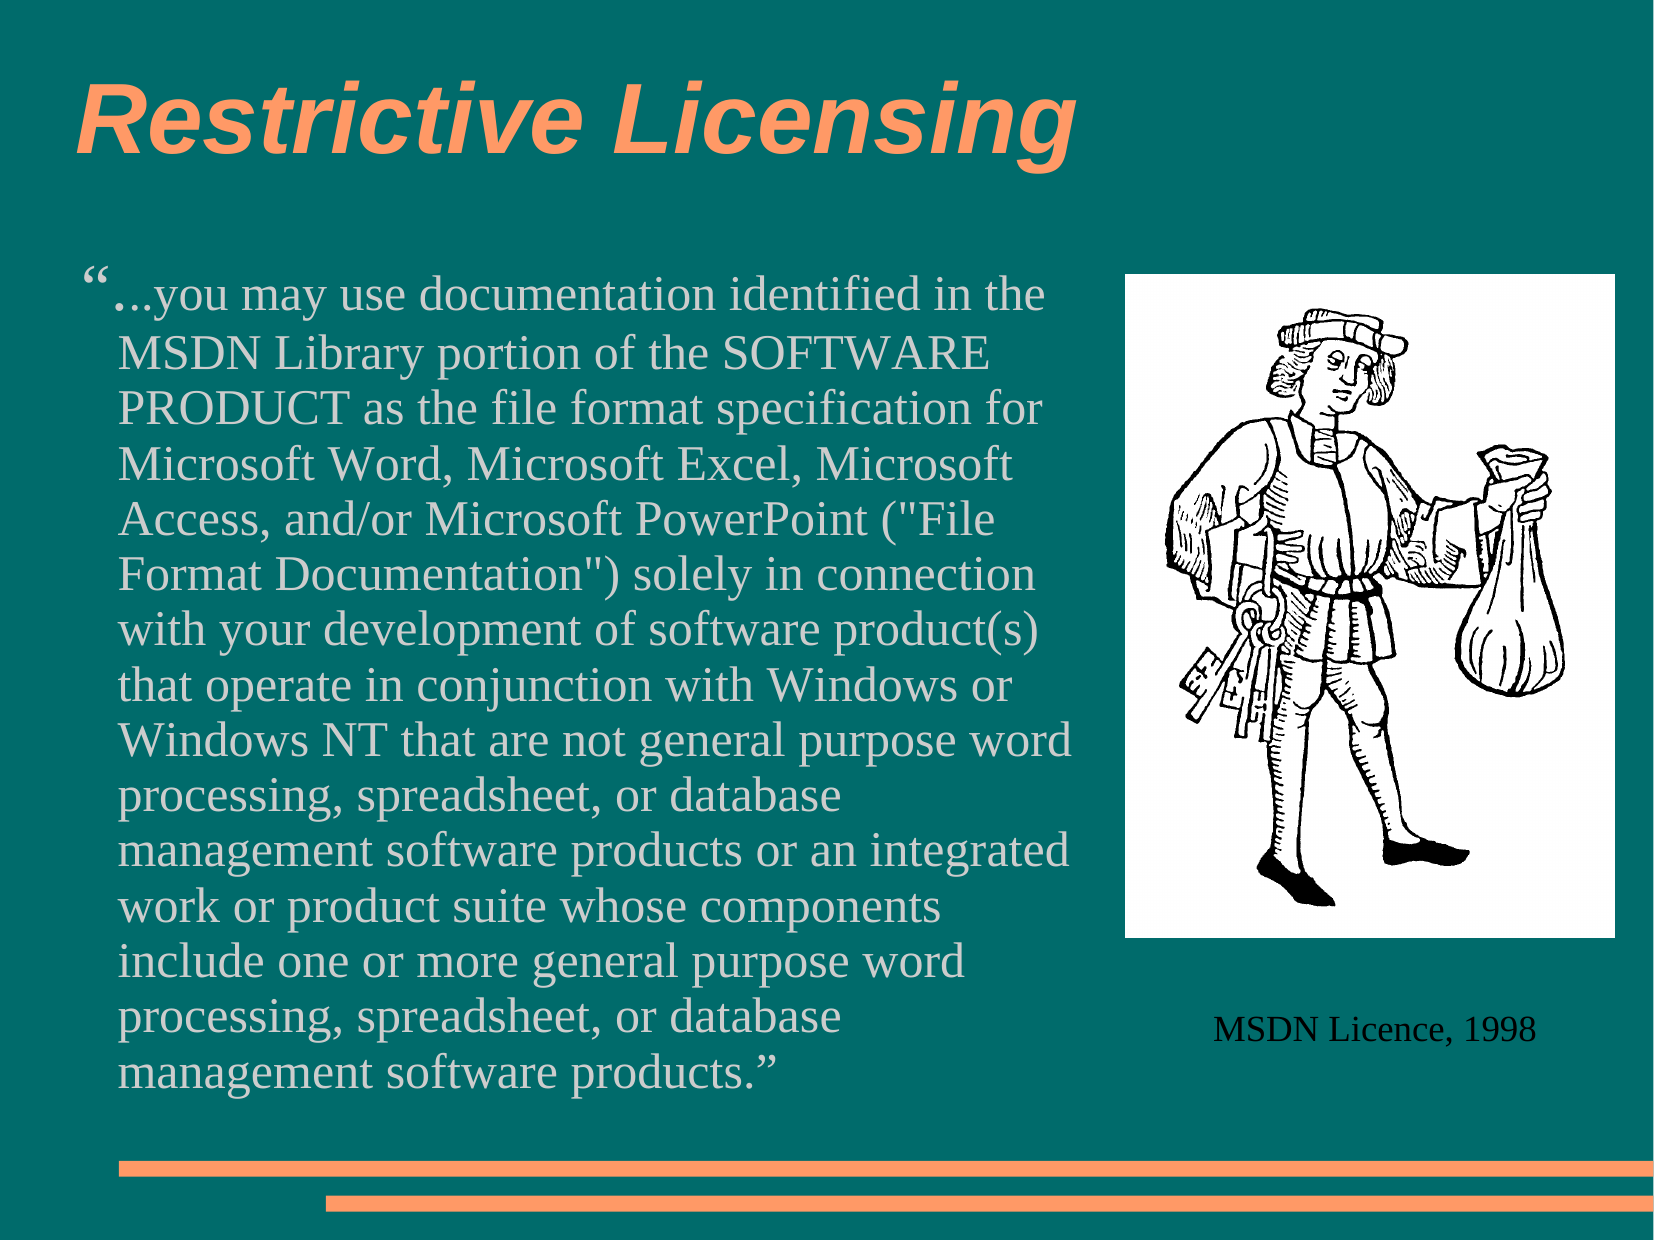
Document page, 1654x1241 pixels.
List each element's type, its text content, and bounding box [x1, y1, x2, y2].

subtitle “...you may use documentation identified in the MSDN Library portion of the SOFTWARE PRODUCT as the file format specification for Microsoft Word, Microsoft Excel, Microsoft Access, and/or Microsoft PowerPoint ("File Format Documentation") solely in connection with your development of software product(s) that operate in conjunction with Windows or Windows NT that are not general purpose word processing, spreadsheet, or database management software products or an integrated work or product suite whose components include one or more general purpose word processing, spreadsheet, or database management software products.” [46, 243, 1079, 1106]
title Restrictive Licensing [75, 15, 1576, 223]
text_box MSDN Licence, 1998 [1213, 1008, 1538, 1051]
picture [1125, 274, 1615, 938]
